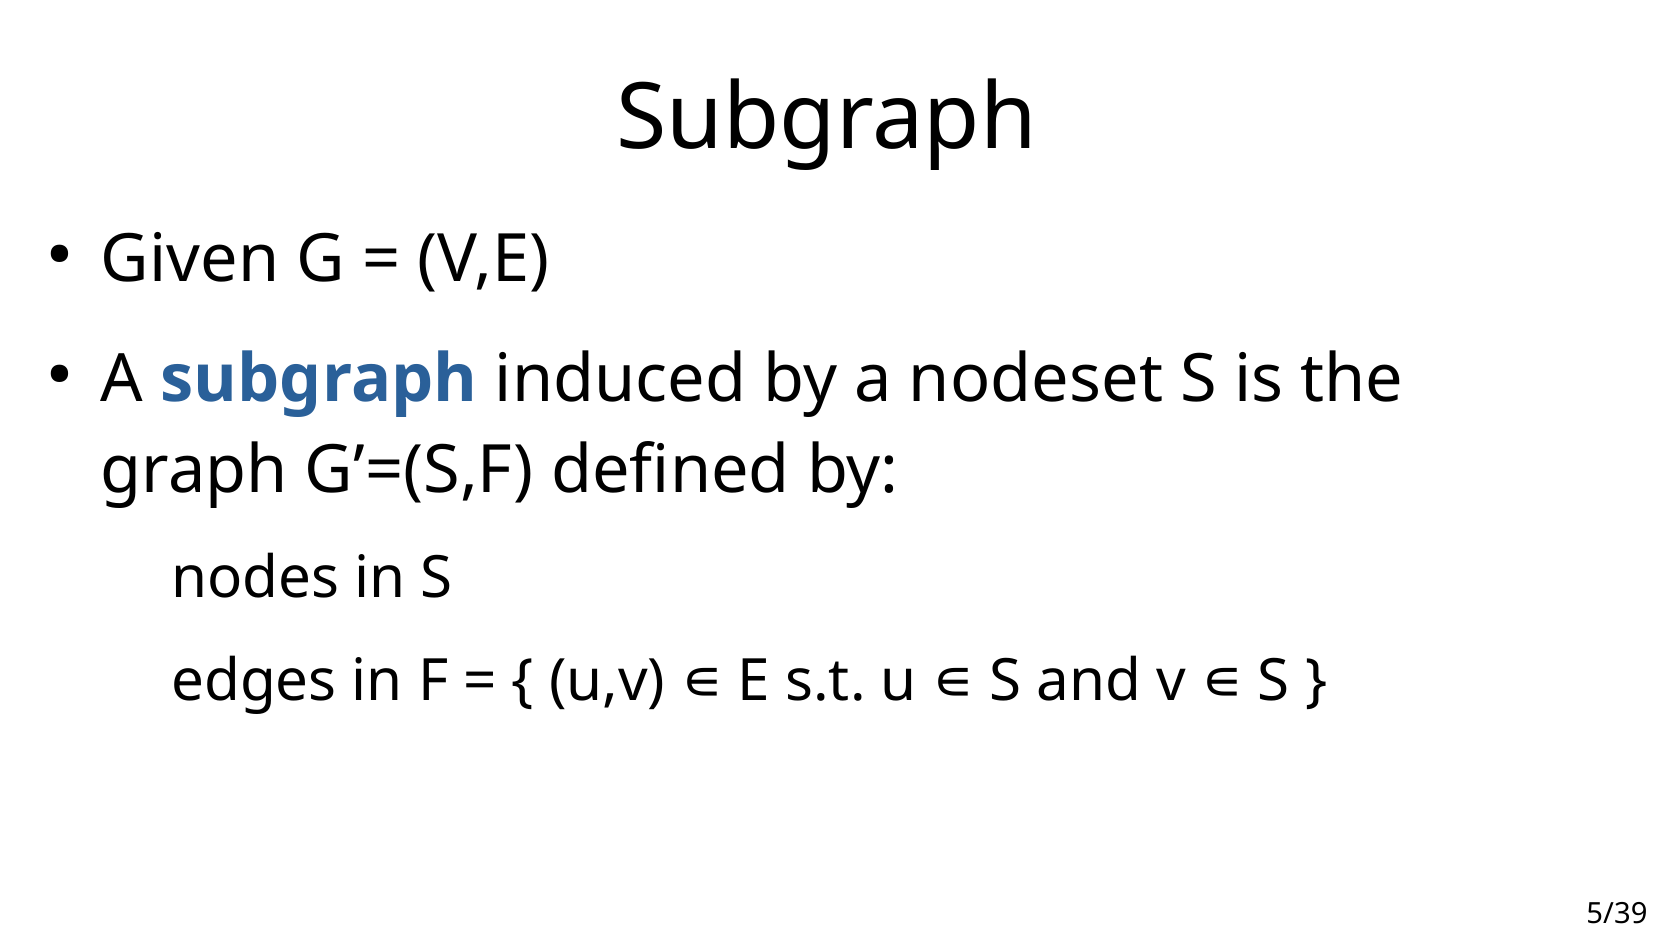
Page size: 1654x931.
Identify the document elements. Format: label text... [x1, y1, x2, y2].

title Subgraph [82, 1, 1571, 226]
list Given G = (V,E) A subgraph induced by a nodeset S is the graph G’=(S,F) defined by: nodes in S edges in F = { (u,v) ∊ E s.t. u ∊ S and v ∊ S } [30, 210, 1561, 901]
